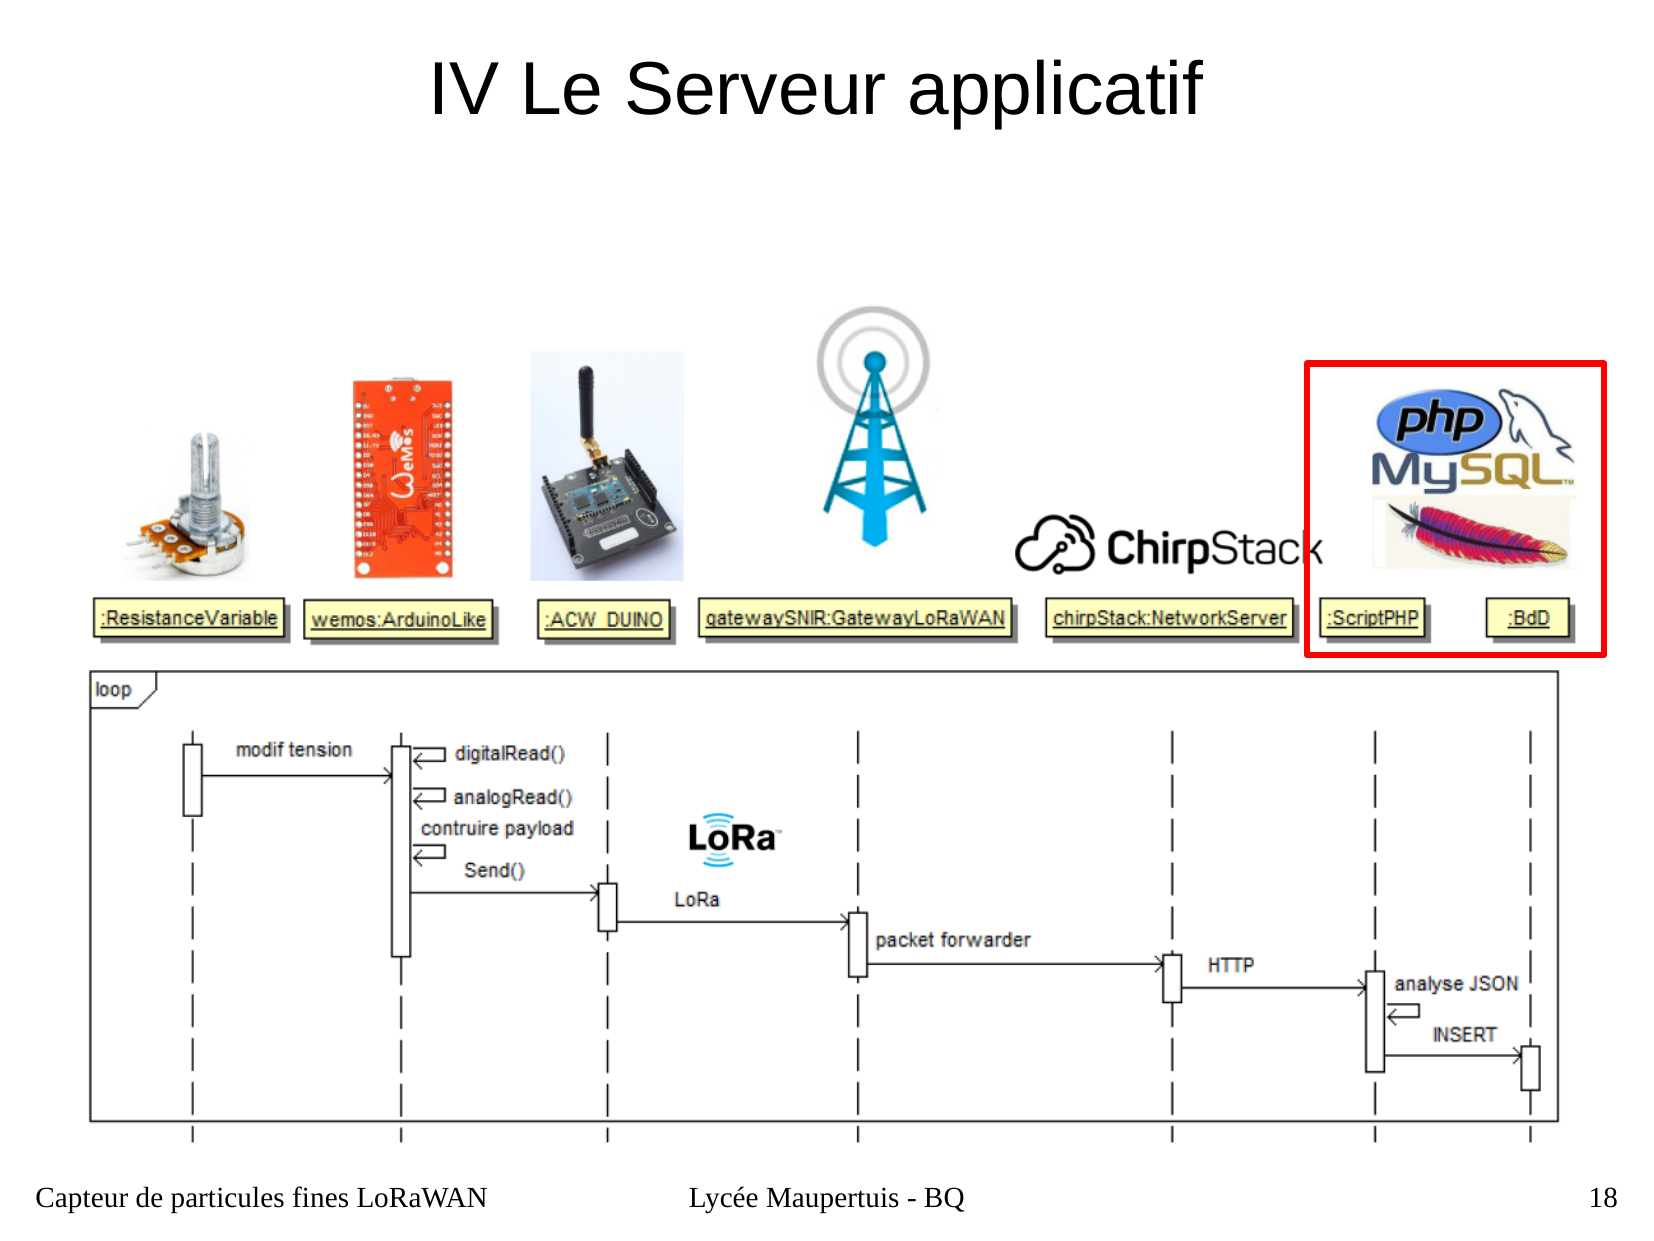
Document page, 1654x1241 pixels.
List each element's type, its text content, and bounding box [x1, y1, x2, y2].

picture [70, 299, 1592, 1145]
picture [1310, 367, 1592, 652]
title IV Le Serveur applicatif [35, 35, 1619, 142]
